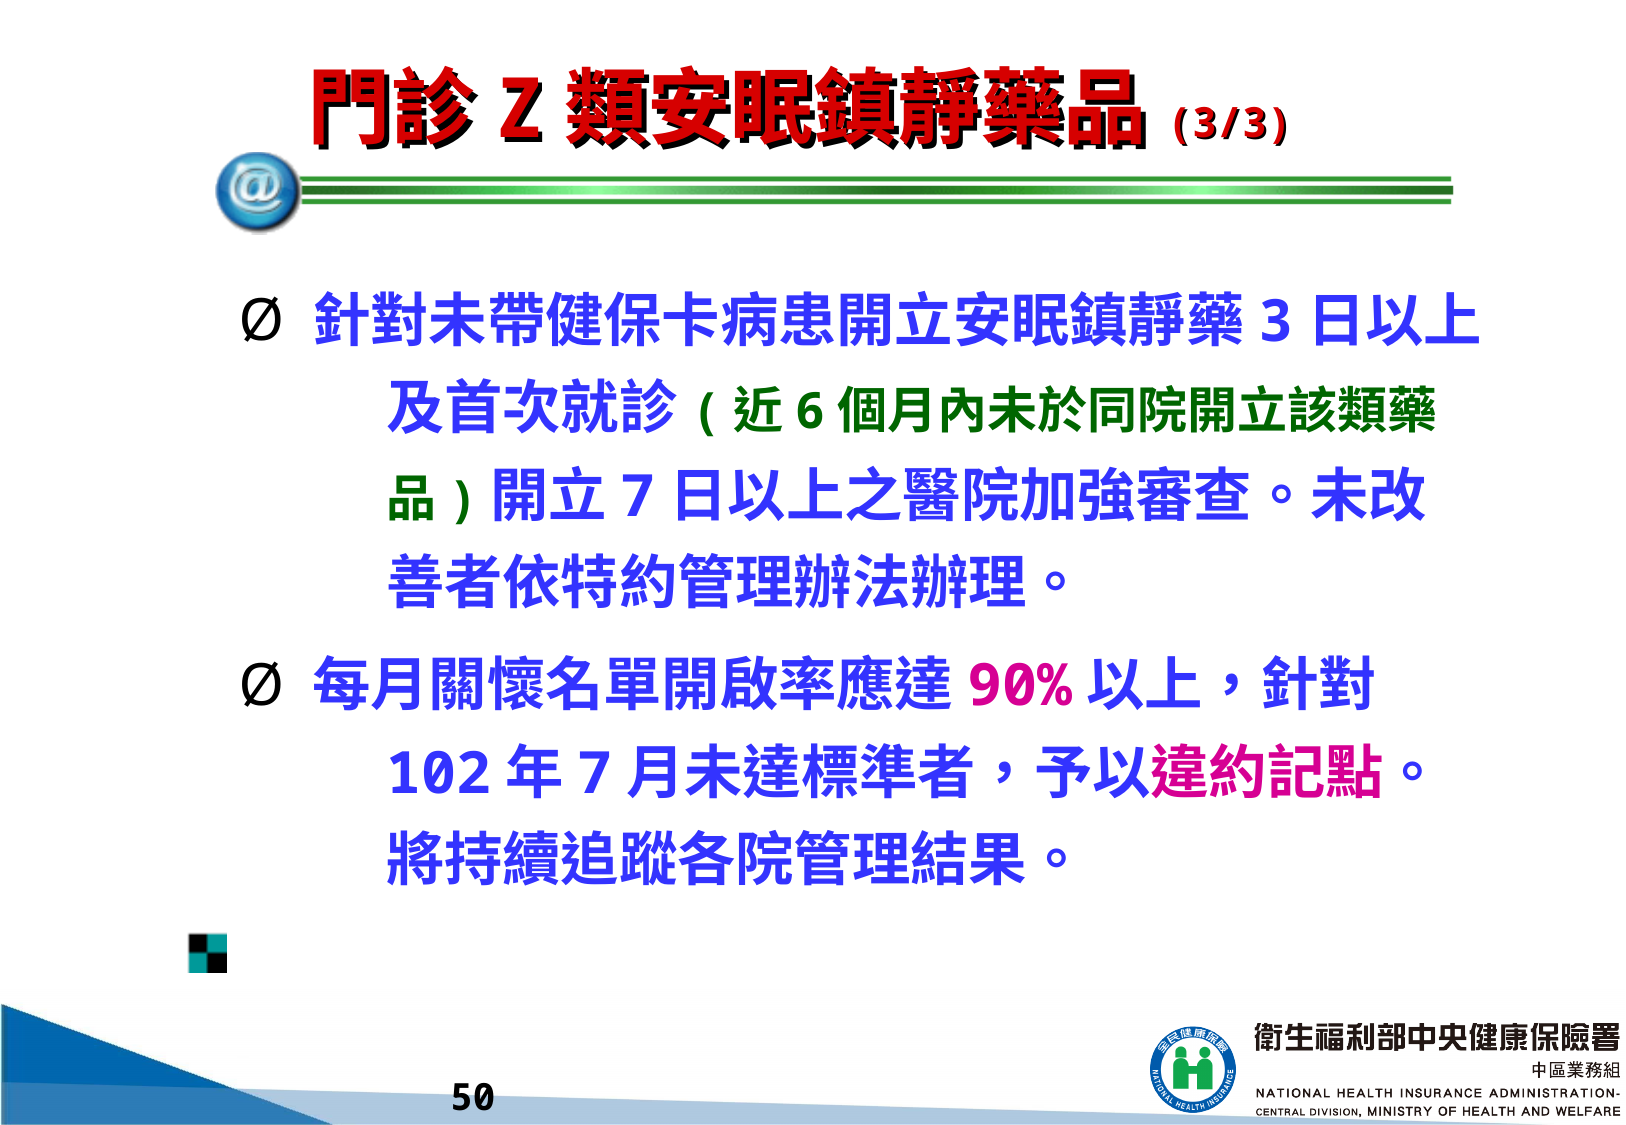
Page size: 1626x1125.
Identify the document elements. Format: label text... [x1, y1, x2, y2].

list 針對未帶健保卡病患開立安眠鎮靜藥3日以上及首次就診(近6個月內未於同院開立該類藥品)開立7日以上之醫院加強審查。未改善者依特約管理辦法辦理。 每月關懷名單開啟率應達90%以上，針對102年7月未達標準者，予以違約記點。將持續追蹤各院管理結果。 [165, 257, 1499, 997]
text_box [435, 1065, 815, 1125]
title 門診Z類安眠鎮靜藥品(3/3) [292, 10, 1562, 198]
